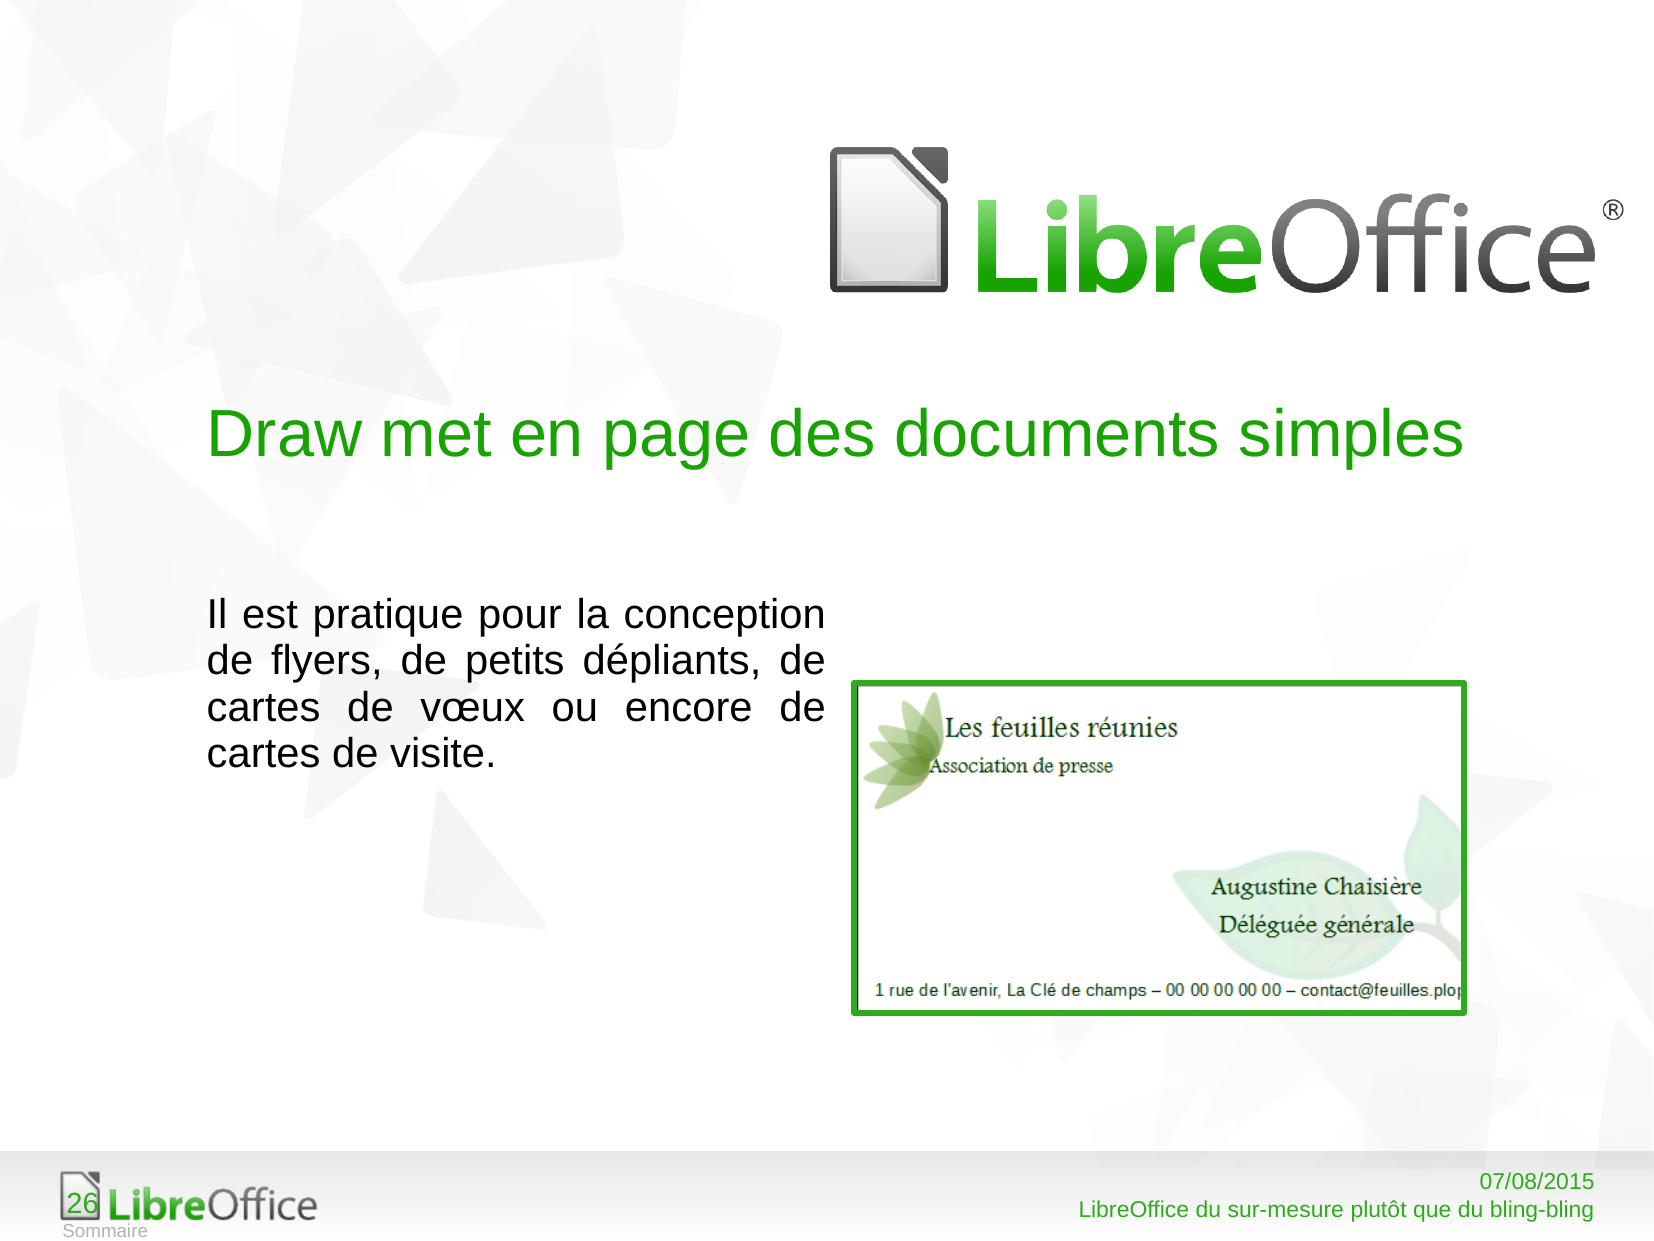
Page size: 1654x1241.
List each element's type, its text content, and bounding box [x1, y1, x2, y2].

title Draw met en page des documents simples [206, 395, 1477, 573]
picture [41, 1152, 337, 1240]
list Il est pratique pour la conception de flyers, de petits dépliants, de cartes de vœux ou encore de cartes de visite. [206, 590, 827, 1106]
picture [0, 0, 1654, 930]
picture [915, 548, 1654, 1169]
picture [857, 685, 1461, 1010]
